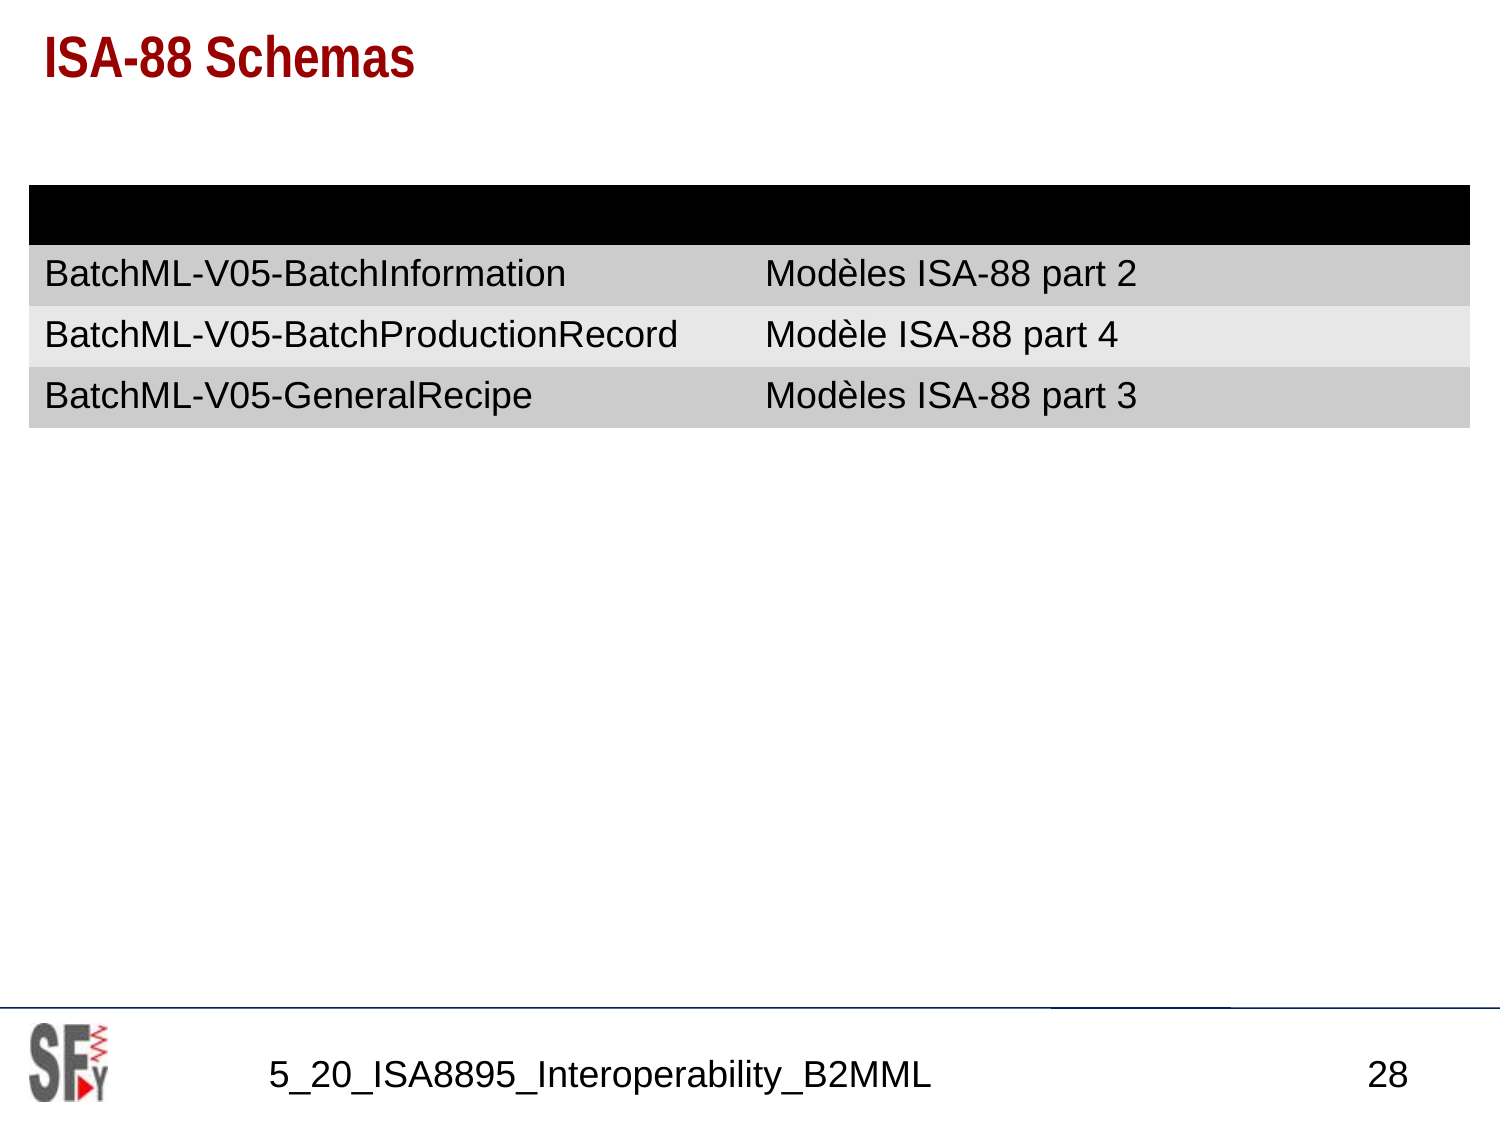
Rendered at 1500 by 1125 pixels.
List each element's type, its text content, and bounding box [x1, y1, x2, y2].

table_header Schema [29, 185, 750, 245]
table_cell BatchML-V05-GeneralRecipe [29, 367, 750, 428]
table_cell Modèles ISA-88 part 2 [750, 245, 1470, 306]
table_header Usage [750, 185, 1470, 245]
table_cell BatchML-V05-BatchProductionRecord [29, 306, 750, 367]
slide_number <numéro> [1352, 1034, 1490, 1103]
table_cell Modèle ISA-88 part 4 [750, 306, 1470, 367]
title ISA-88 Schemas [29, 12, 1471, 138]
table_cell Modèles ISA-88 part 3 [750, 367, 1470, 428]
picture [29, 1023, 108, 1102]
table_cell BatchML-V05-BatchInformation [29, 245, 750, 306]
footer 5_20_ISA8895_Interoperability_B2MML [253, 1034, 1336, 1103]
